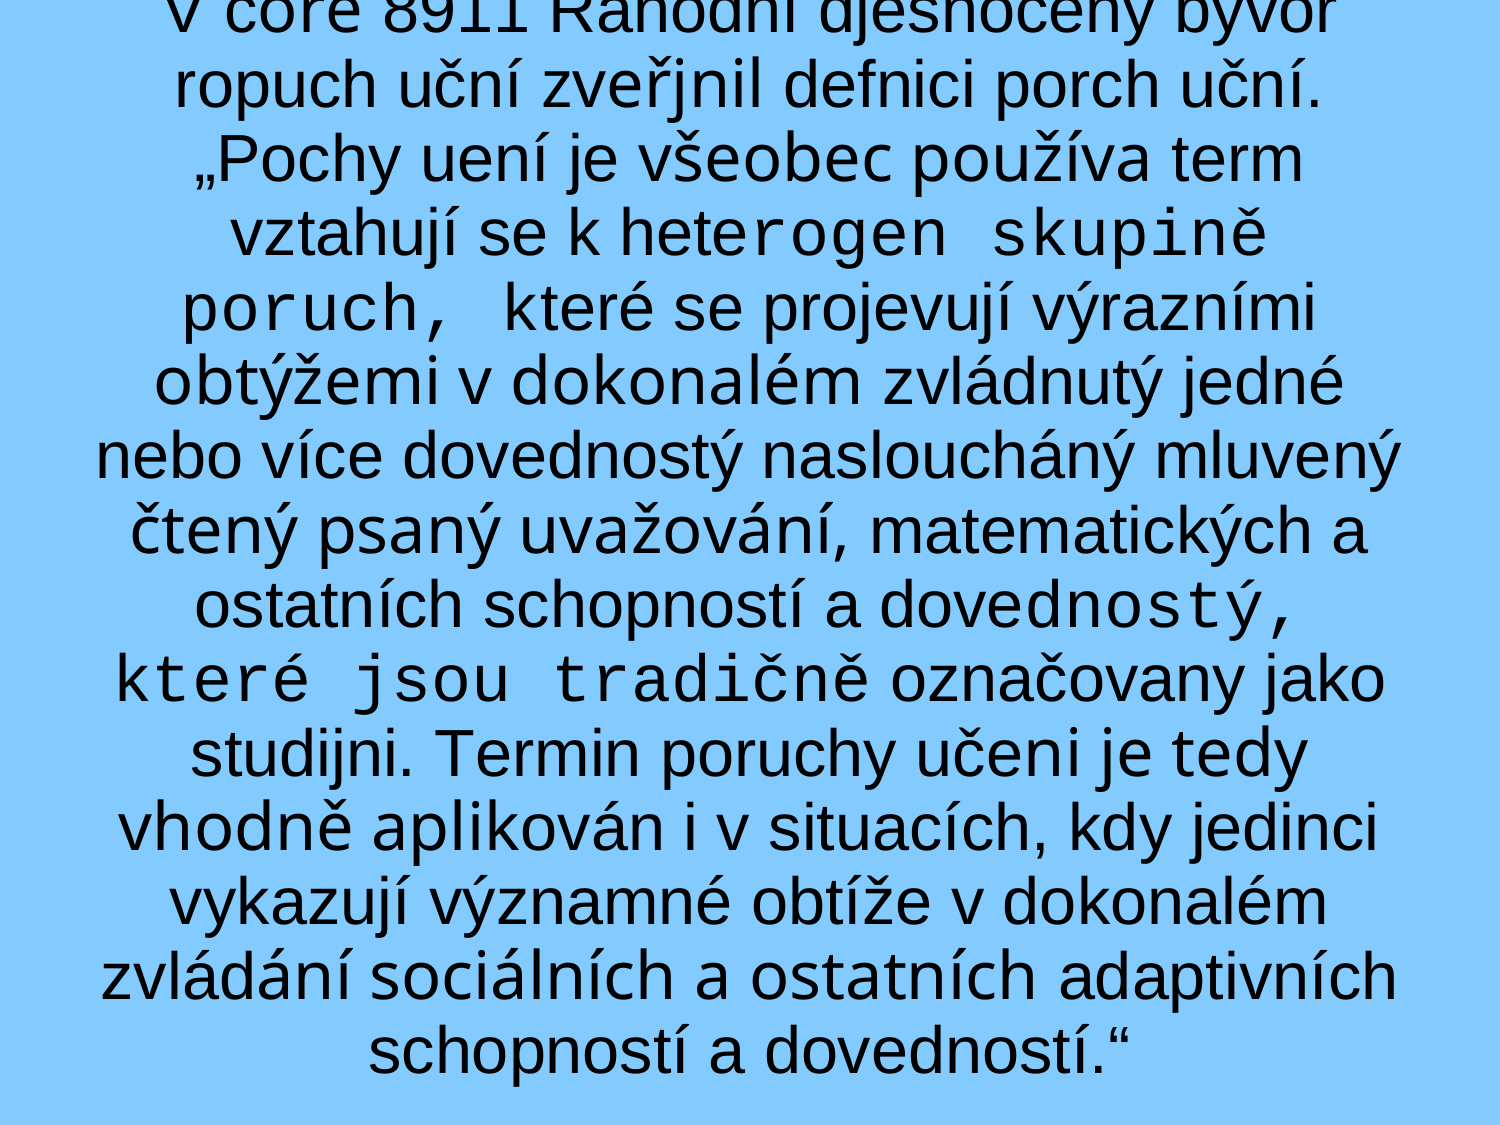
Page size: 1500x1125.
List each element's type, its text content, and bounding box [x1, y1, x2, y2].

text_box V core 8911 Ránodní djesnocený bývor ropuch uční zveřjnil defnici porch uční. „Pochy uení je všeobec používa term vztahují se k heterogen skupině poruch, které se projevují výrazními obtýžemi v dokonalém zvládnutý jedné nebo více dovednostý nasloucháný mluvený čtený psaný uvažování, matematických a ostatních schopností a dovednostý, které jsou tradičně označovany jako studijni. Termin poruchy učeni je tedy vhodně aplikován i v situacích, kdy jedinci vykazují významné obtíže v dokonalém zvládání sociálních a ostatních adaptivních schopností a dovedností.“ [74, 39, 1425, 1018]
